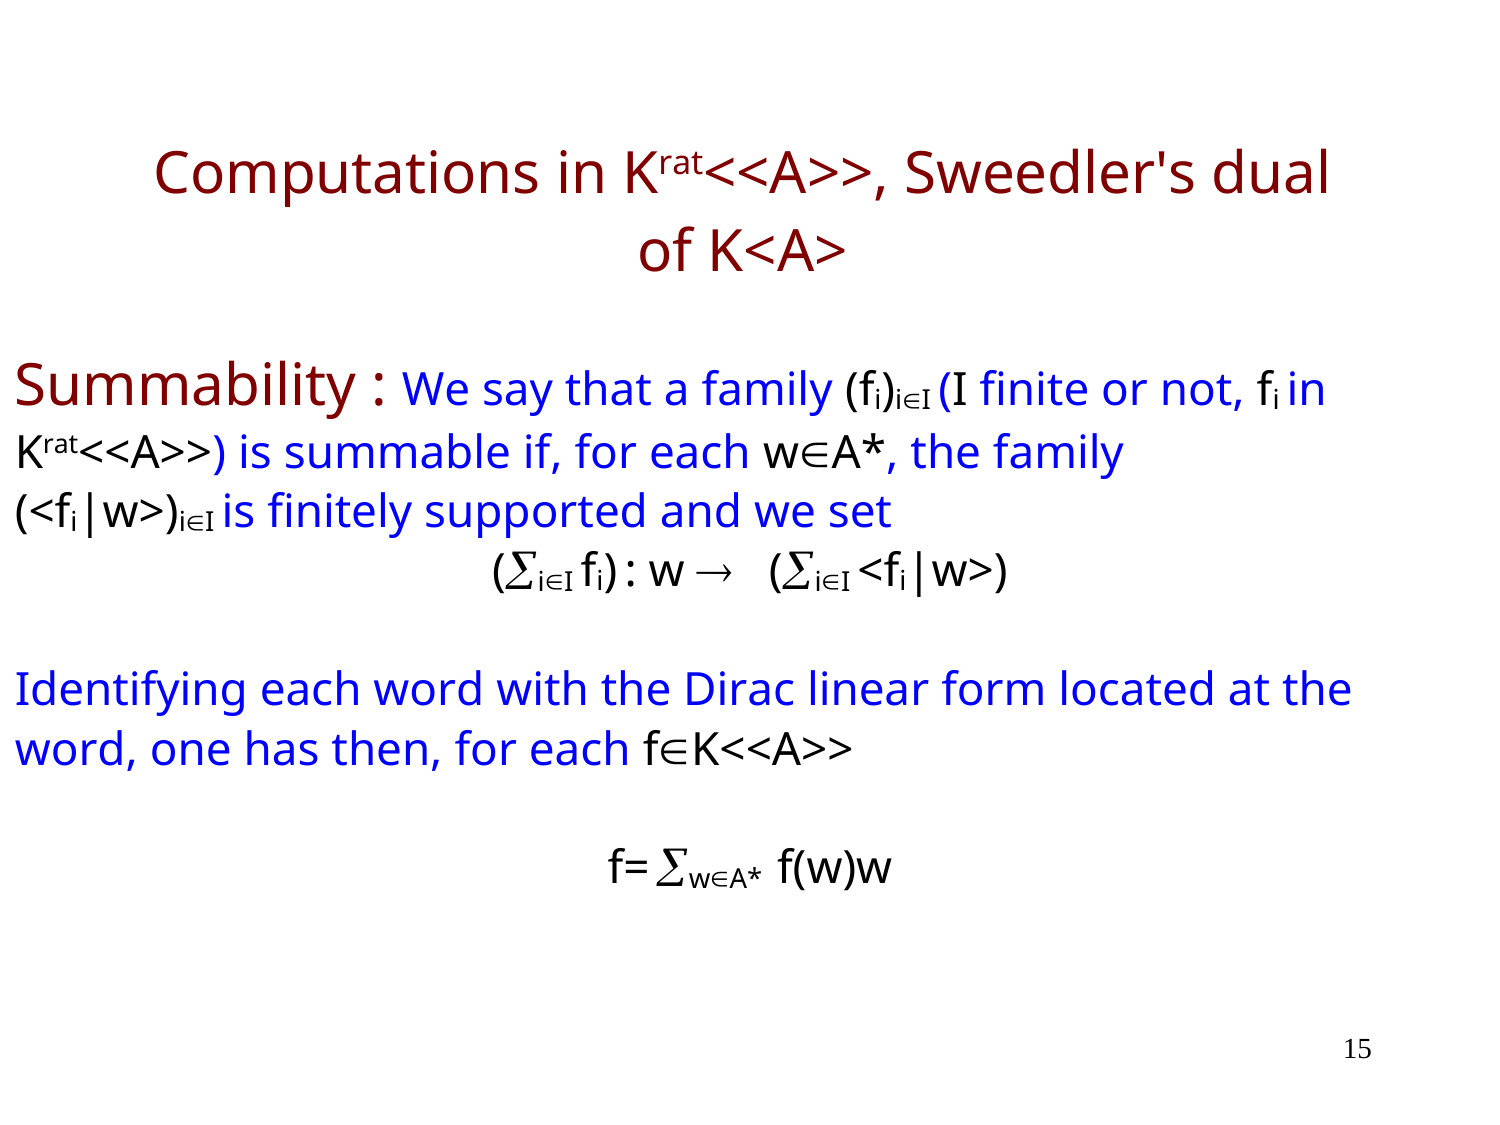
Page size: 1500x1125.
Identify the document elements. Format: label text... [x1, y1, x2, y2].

text_box Computations in Krat<<A>>, Sweedler's dual of K<A> Summability : We say that a family (fi)iI (I finite or not, fi in Krat<<A>>) is summable if, for each wA*, the family (<fi|w>)iI is finitely supported and we set (iI fi) : w  (iI <fi|w>) Identifying each word with the Dirac linear form located at the word, one has then, for each fK<<A>> f= wA* f(w)w [0, 124, 1500, 977]
chart [690, 531, 809, 591]
